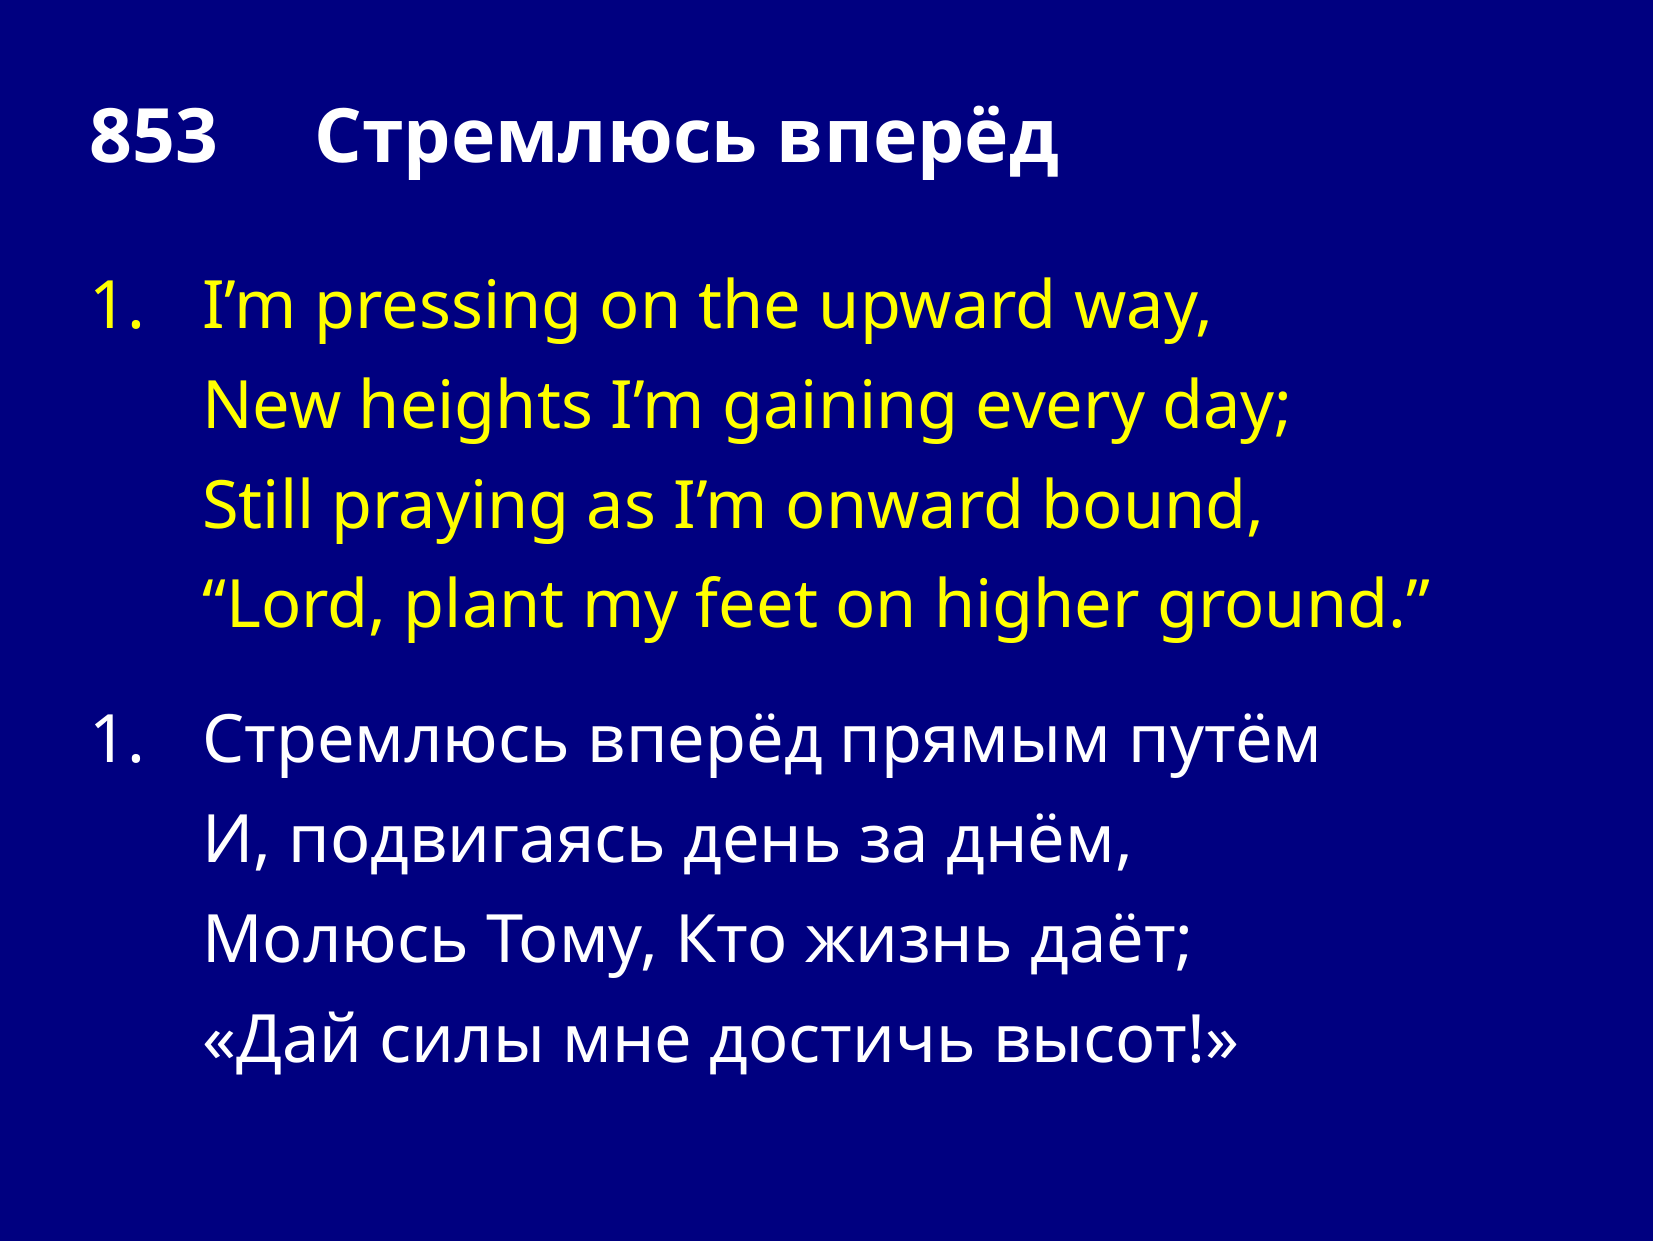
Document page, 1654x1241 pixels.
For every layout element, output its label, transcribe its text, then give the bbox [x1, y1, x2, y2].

text_box 853 Стремлюсь вперёд [75, 75, 1576, 188]
text_box 1. I’m pressing on the upward way, New heights I’m gaining every day; Still praying as I’m onward bound, “Lord, plant my feet on higher ground.” [75, 188, 1576, 638]
text_box 1. Стремлюсь вперёд прямым путём И, подвигаясь день за днём, Молюсь Тому, Кто жизнь даёт; «Дай силы мне достичь высот!» [75, 675, 1576, 1163]
